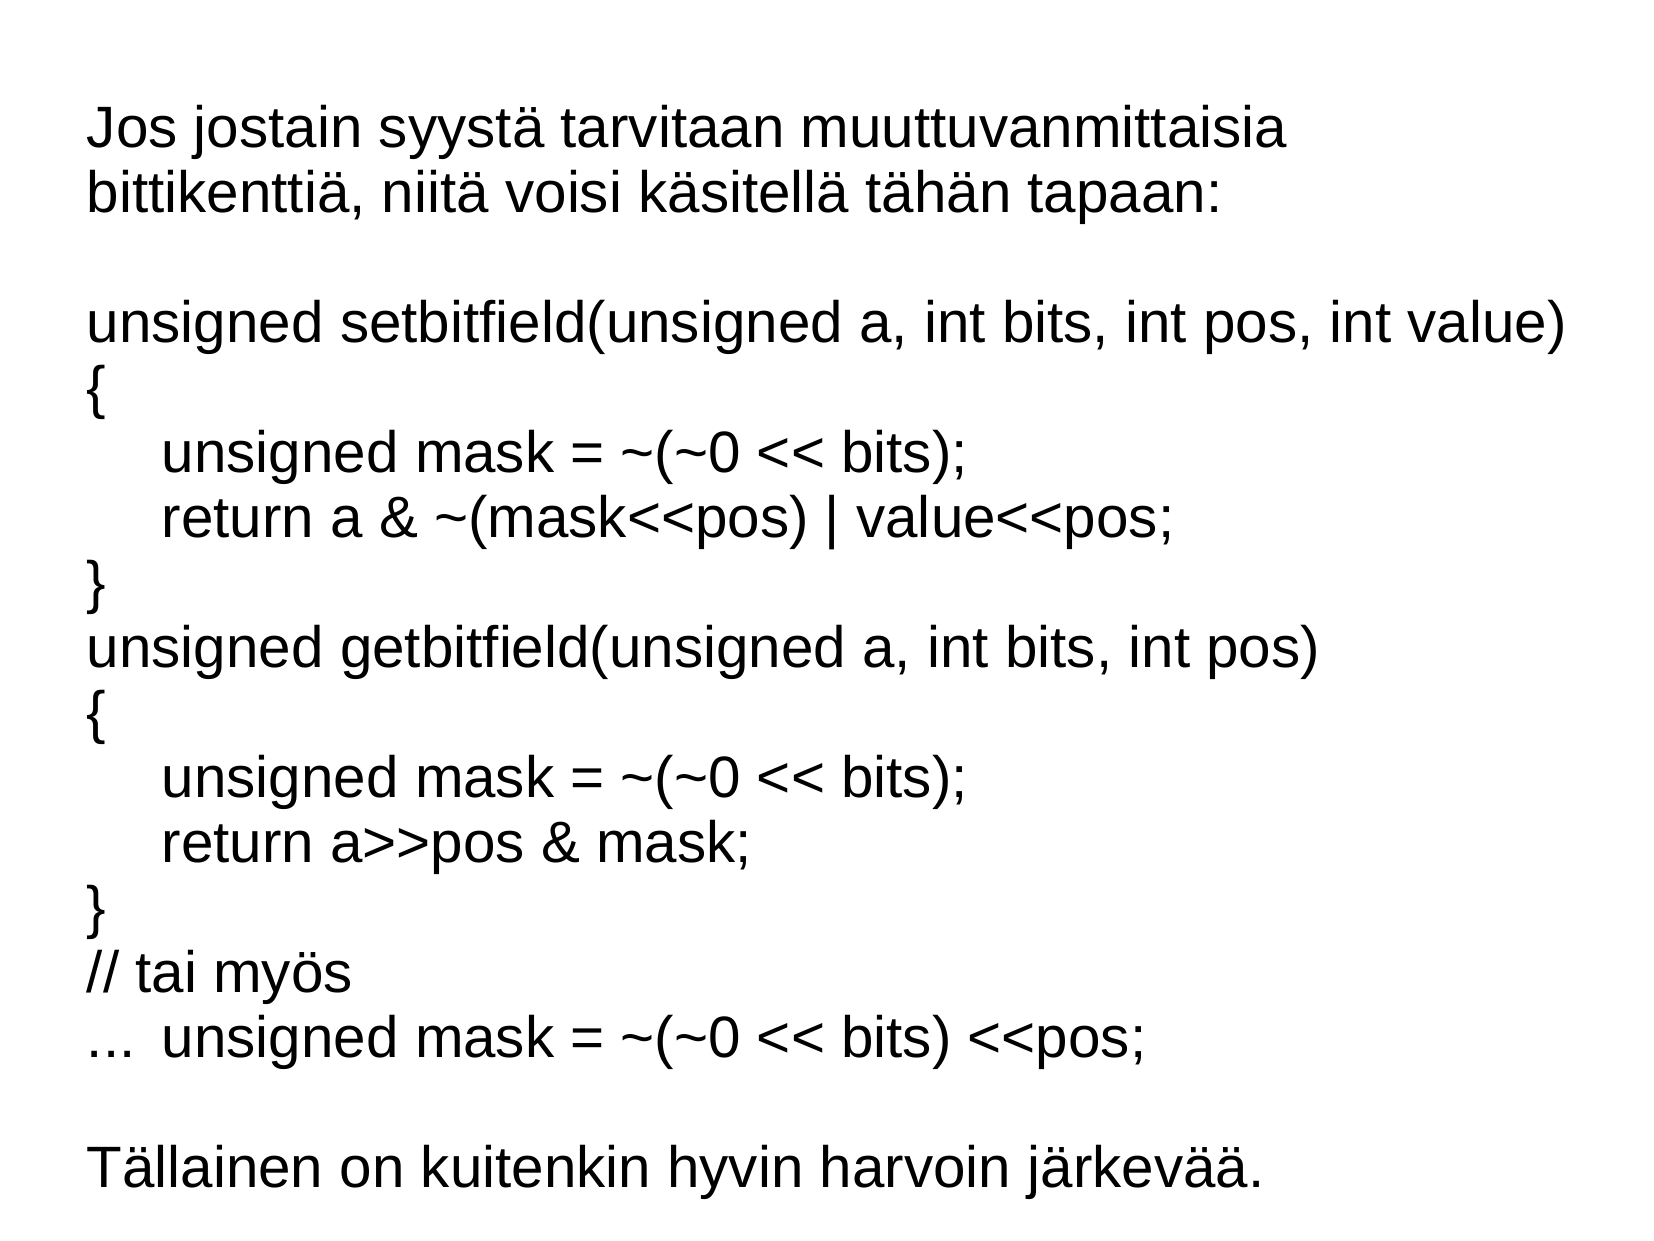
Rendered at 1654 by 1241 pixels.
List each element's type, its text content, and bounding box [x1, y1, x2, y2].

text_box Jos jostain syystä tarvitaan muuttuvanmittaisia bittikenttiä, niitä voisi käsitellä tähän tapaan: unsigned setbitfield(unsigned a, int bits, int pos, int value) { unsigned mask = ~(~0 << bits); return a & ~(mask<<pos) | value<<pos; } unsigned getbitfield(unsigned a, int bits, int pos) { unsigned mask = ~(~0 << bits); return a>>pos & mask; } // tai myös ... unsigned mask = ~(~0 << bits) <<pos; Tällainen on kuitenkin hyvin harvoin järkevää. [86, 94, 1576, 1201]
